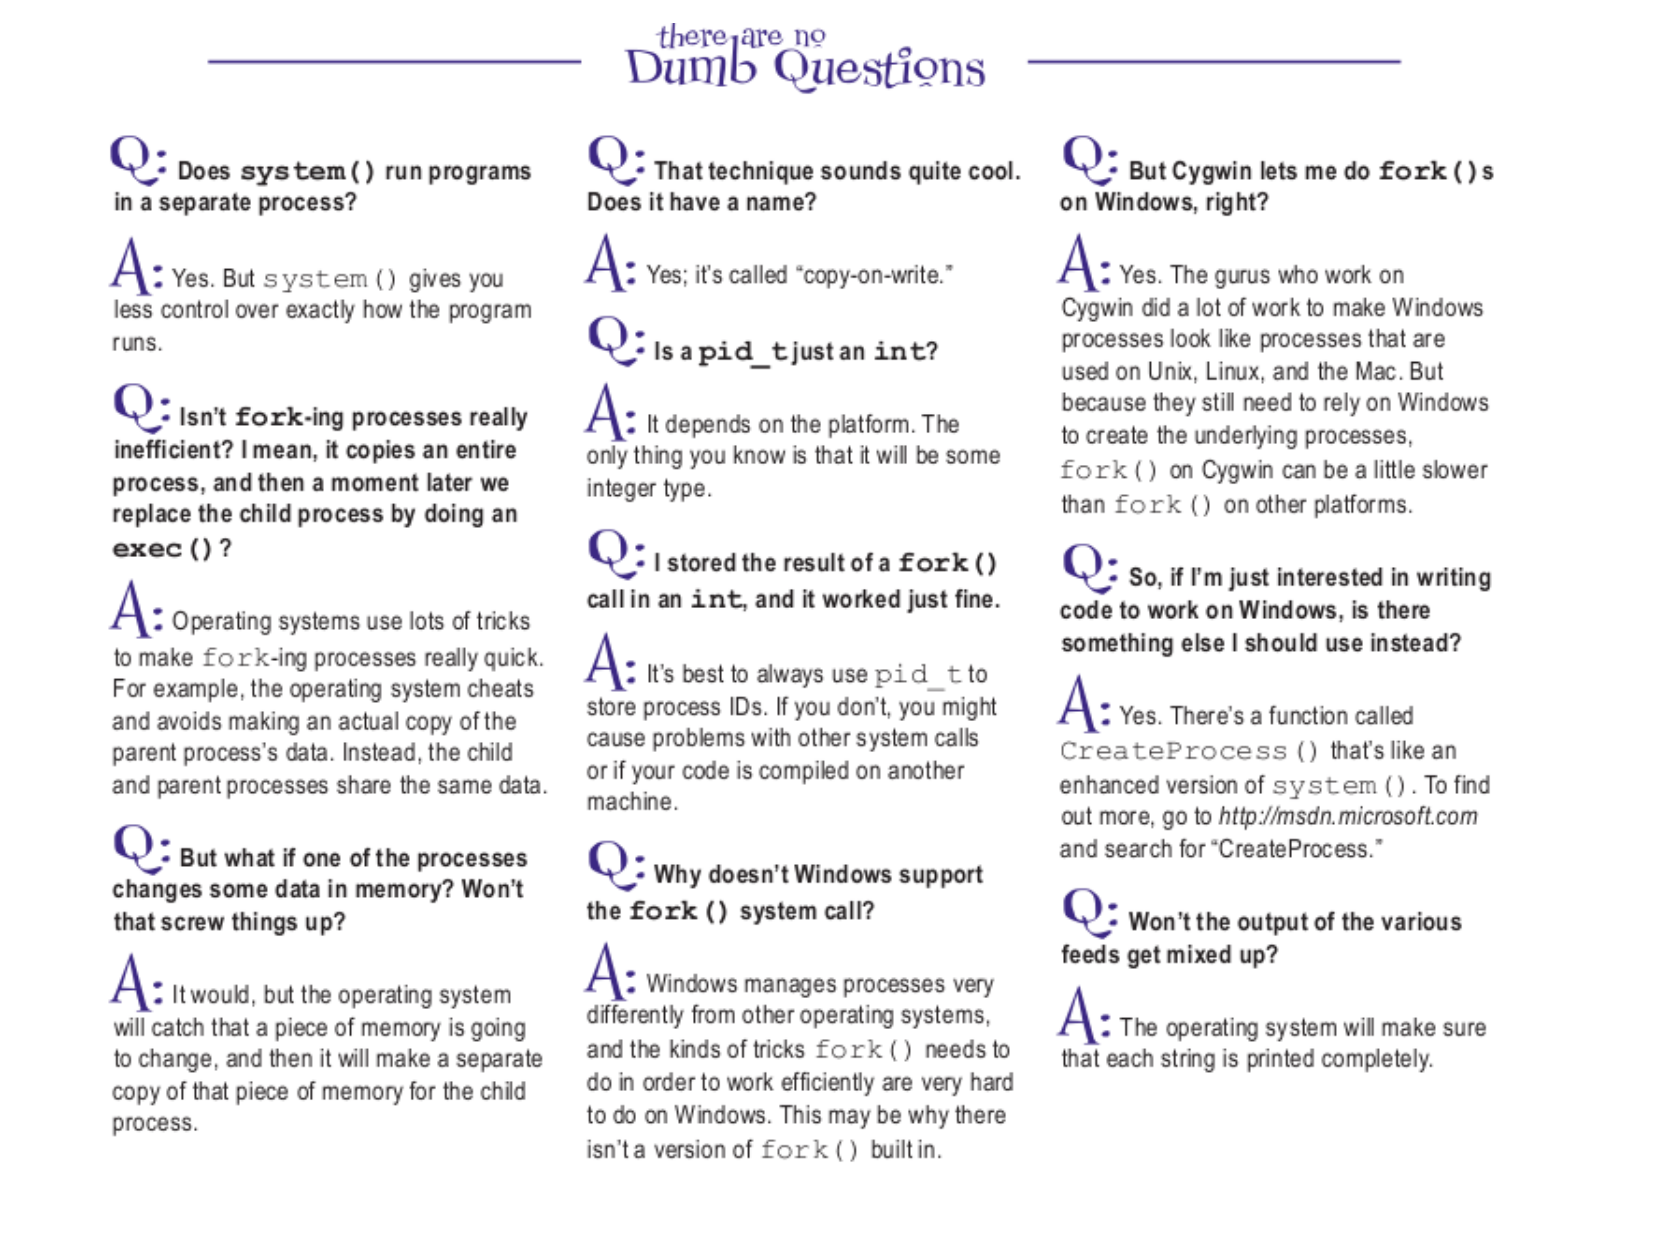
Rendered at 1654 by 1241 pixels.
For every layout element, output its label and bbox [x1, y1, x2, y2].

picture [94, 23, 1548, 1193]
